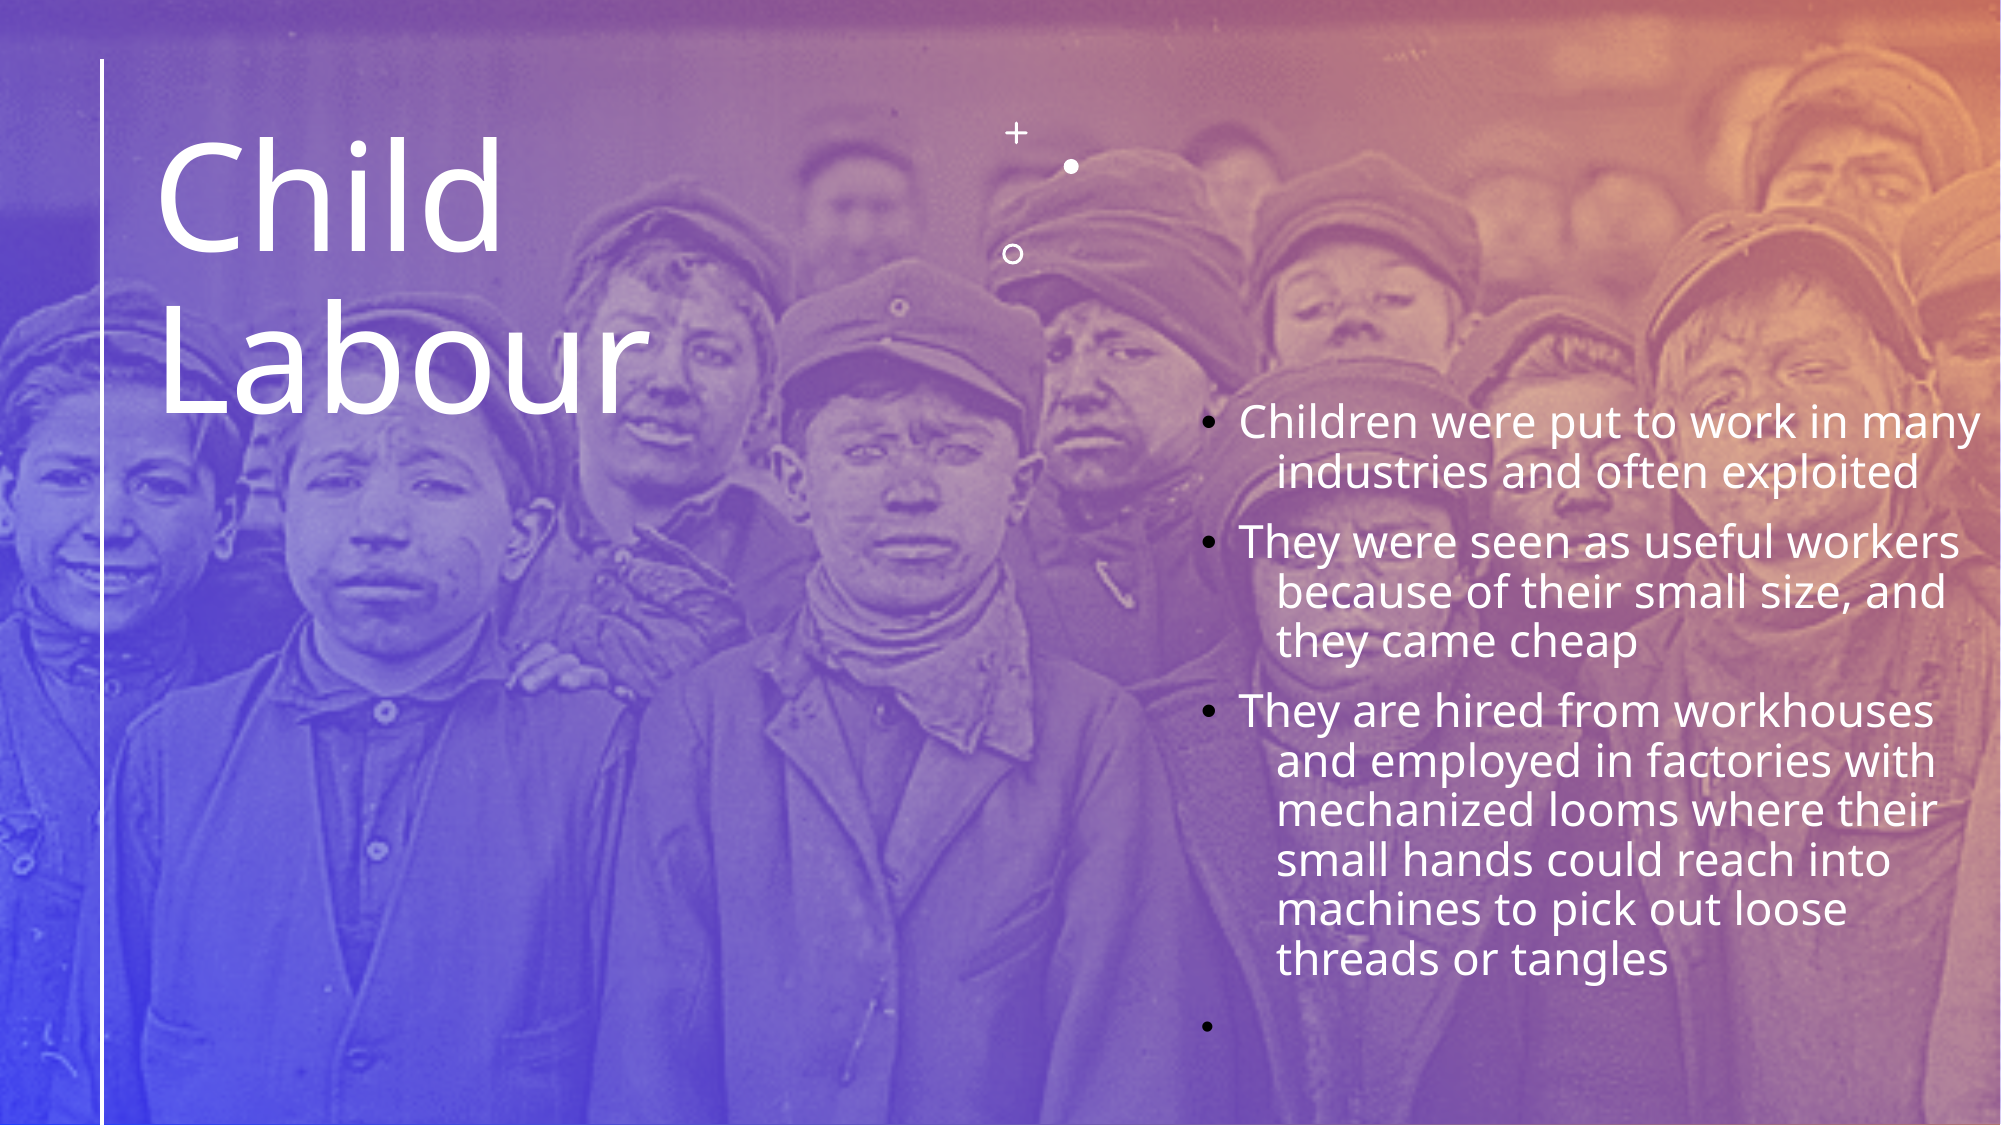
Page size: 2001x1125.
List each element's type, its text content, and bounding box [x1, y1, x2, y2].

picture [0, 0, 2000, 1124]
text_box [1004, 121, 1028, 145]
list Children were put to work in many industries and often exploited They were seen as useful workers because of their small size, and they came cheap They are hired from workhouses and employed in factories with mechanized looms where their small hands could reach into machines to pick out loose threads or tangles [1185, 114, 2000, 1056]
text_box [1063, 158, 1079, 174]
text_box [1002, 243, 1024, 265]
title Child Labour [137, 114, 998, 966]
